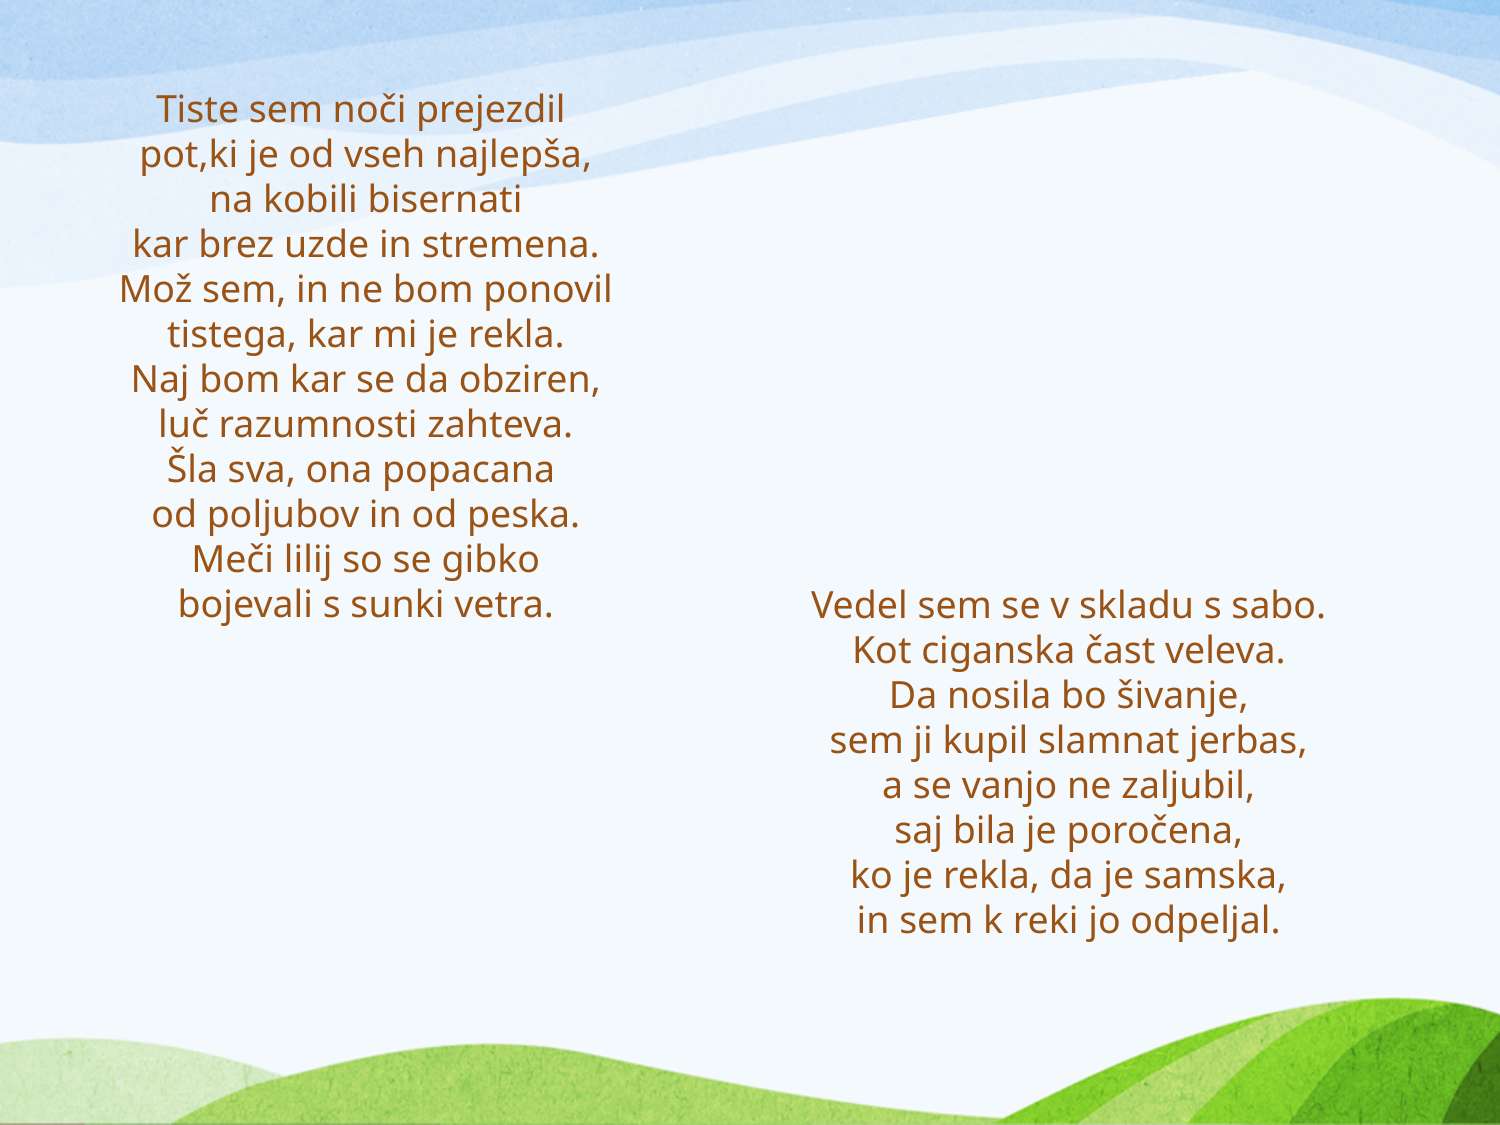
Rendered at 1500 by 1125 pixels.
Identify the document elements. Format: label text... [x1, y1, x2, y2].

text_box Vedel sem se v skladu s sabo. Kot ciganska čast veleva. Da nosila bo šivanje, sem ji kupil slamnat jerbas, a se vanjo ne zaljubil, saj bila je poročena, ko je rekla, da je samska, in sem k reki jo odpeljal. [750, 574, 1388, 994]
text_box Tiste sem noči prejezdil pot,ki je od vseh najlepša, na kobili bisernati kar brez uzde in stremena. Mož sem, in ne bom ponovil tistega, kar mi je rekla. Naj bom kar se da obziren, luč razumnosti zahteva. Šla sva, ona popacana od poljubov in od peska. Meči lilij so se gibko bojevali s sunki vetra. [64, 78, 668, 678]
picture [0, 0, 1500, 1125]
